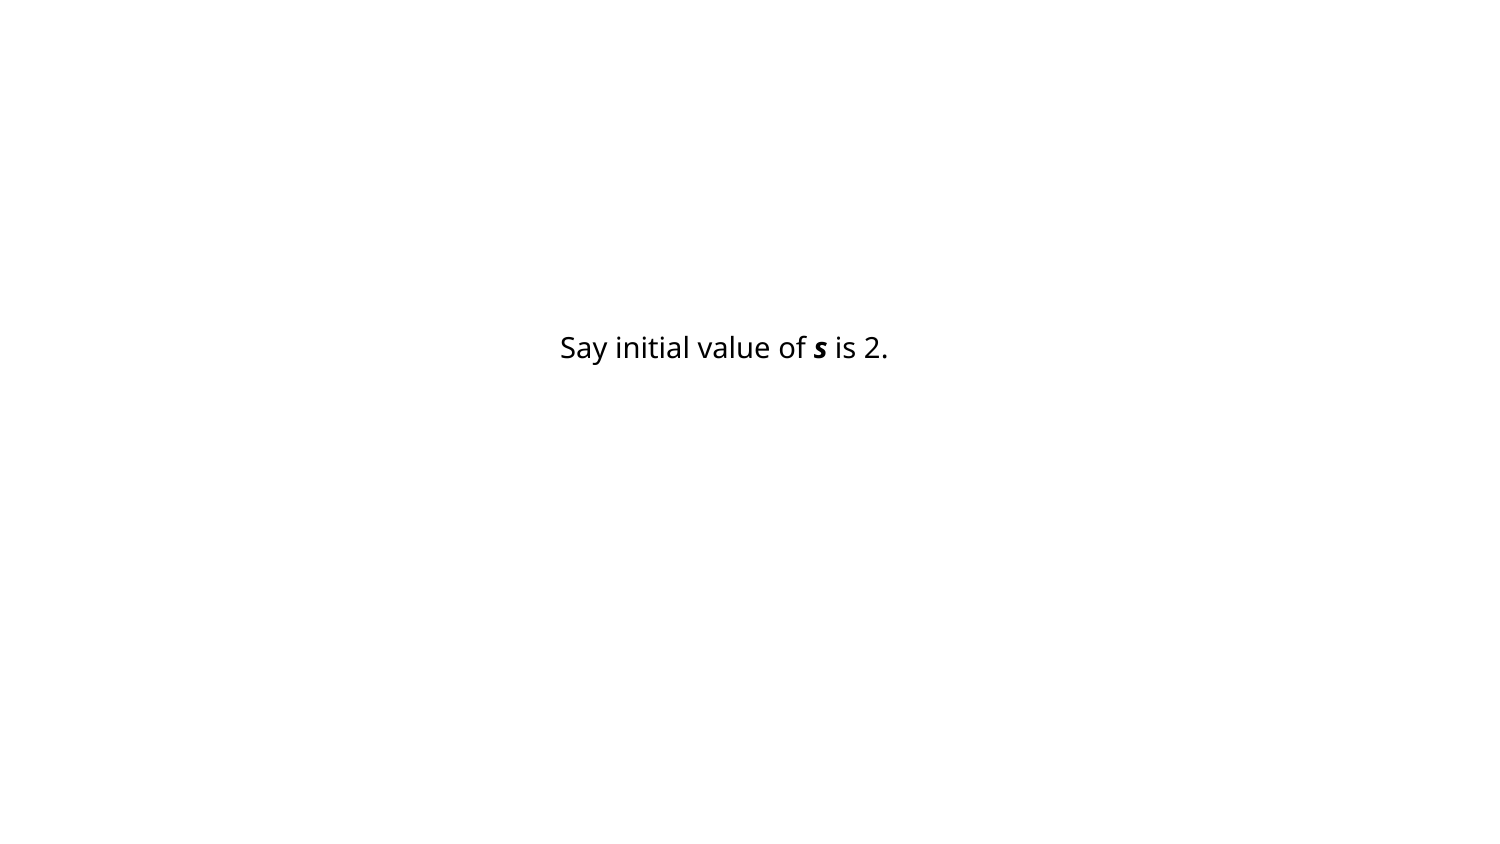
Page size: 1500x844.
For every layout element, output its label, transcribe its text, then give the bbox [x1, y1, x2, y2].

text_box Say initial value of s is 2. [0, 196, 1449, 498]
